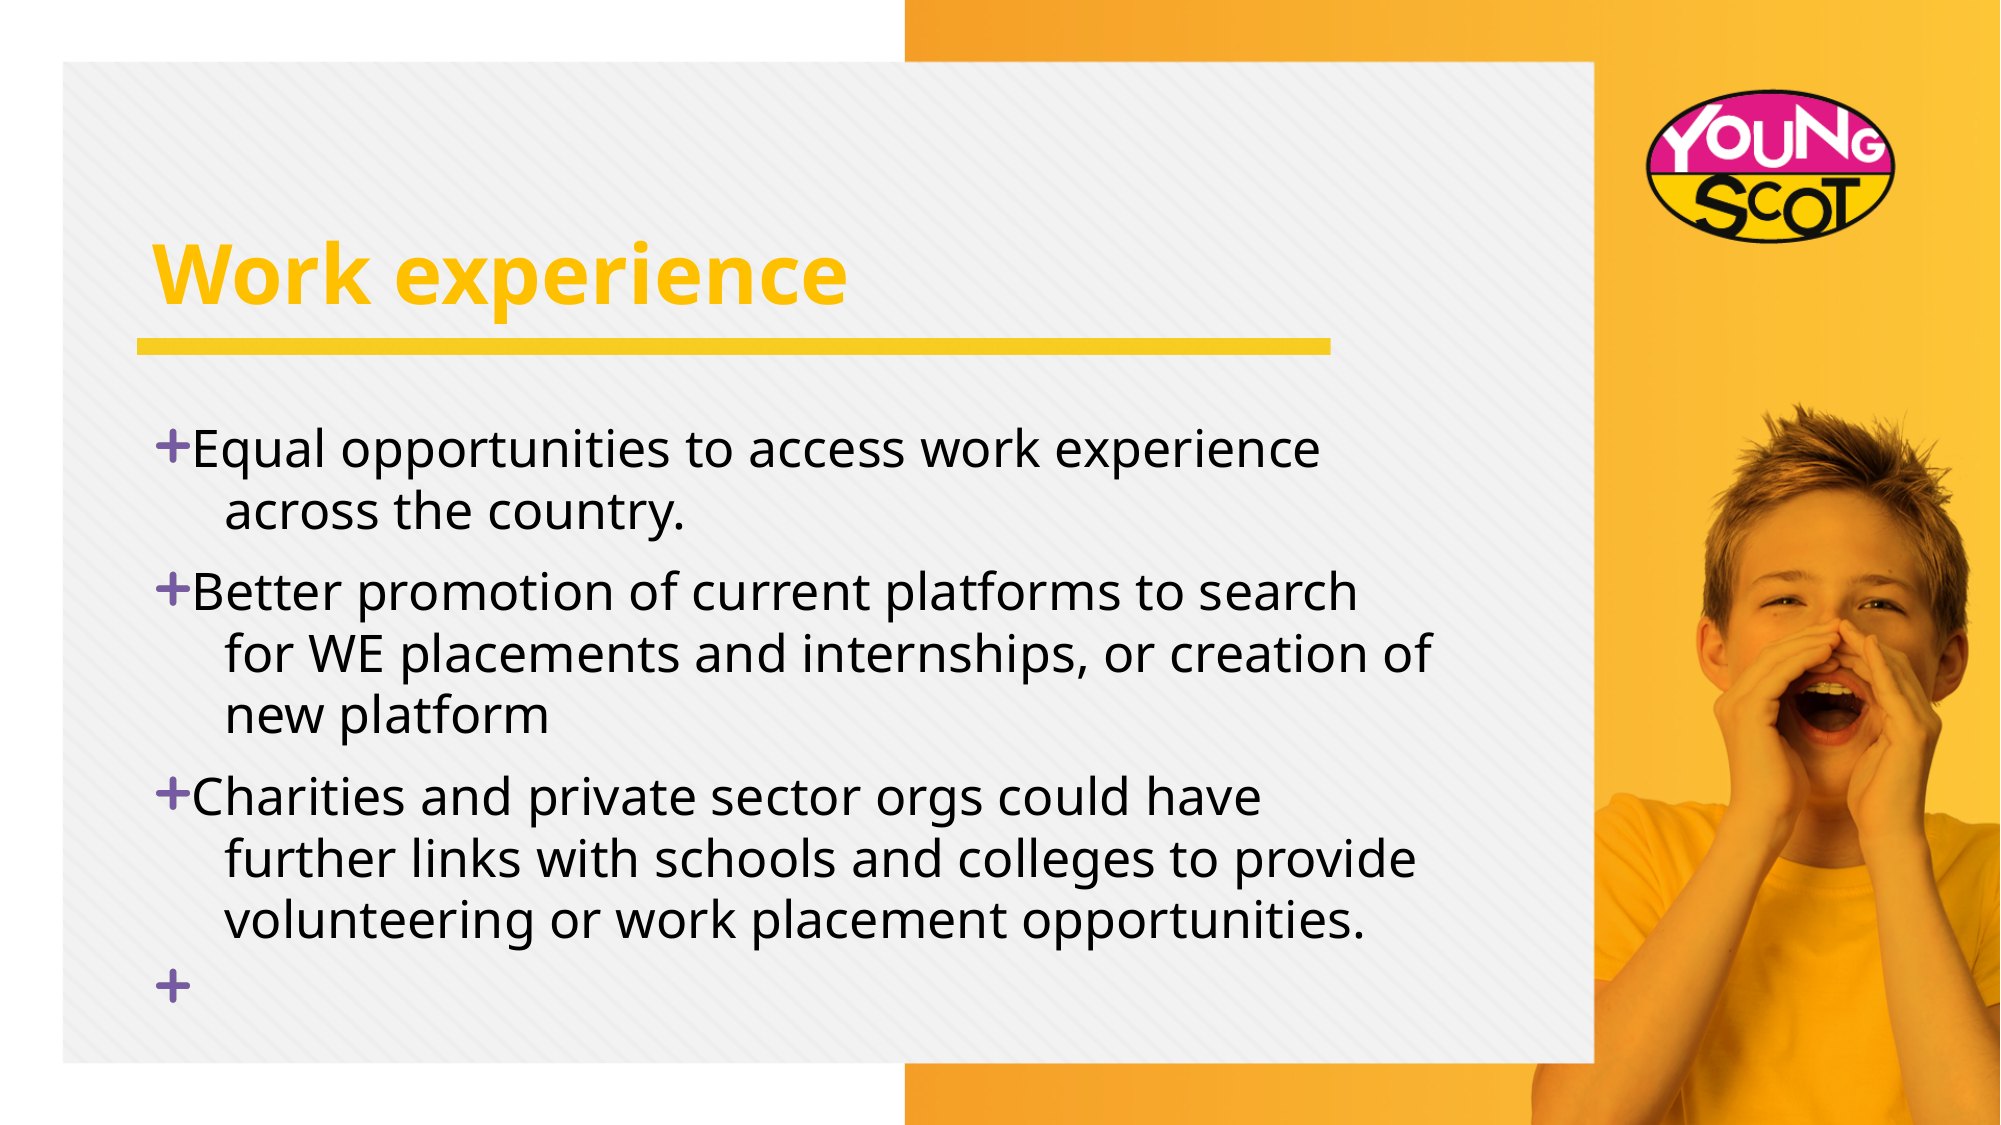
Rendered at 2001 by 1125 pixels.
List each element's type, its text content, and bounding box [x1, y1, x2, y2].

list Equal opportunities to access work experience across the country. Better promotion of current platforms to search for WE placements and internships, or creation of new platform Charities and private sector orgs could have further links with schools and colleges to provide volunteering or work placement opportunities. [137, 411, 1458, 1008]
title Work experience [137, 165, 1327, 383]
